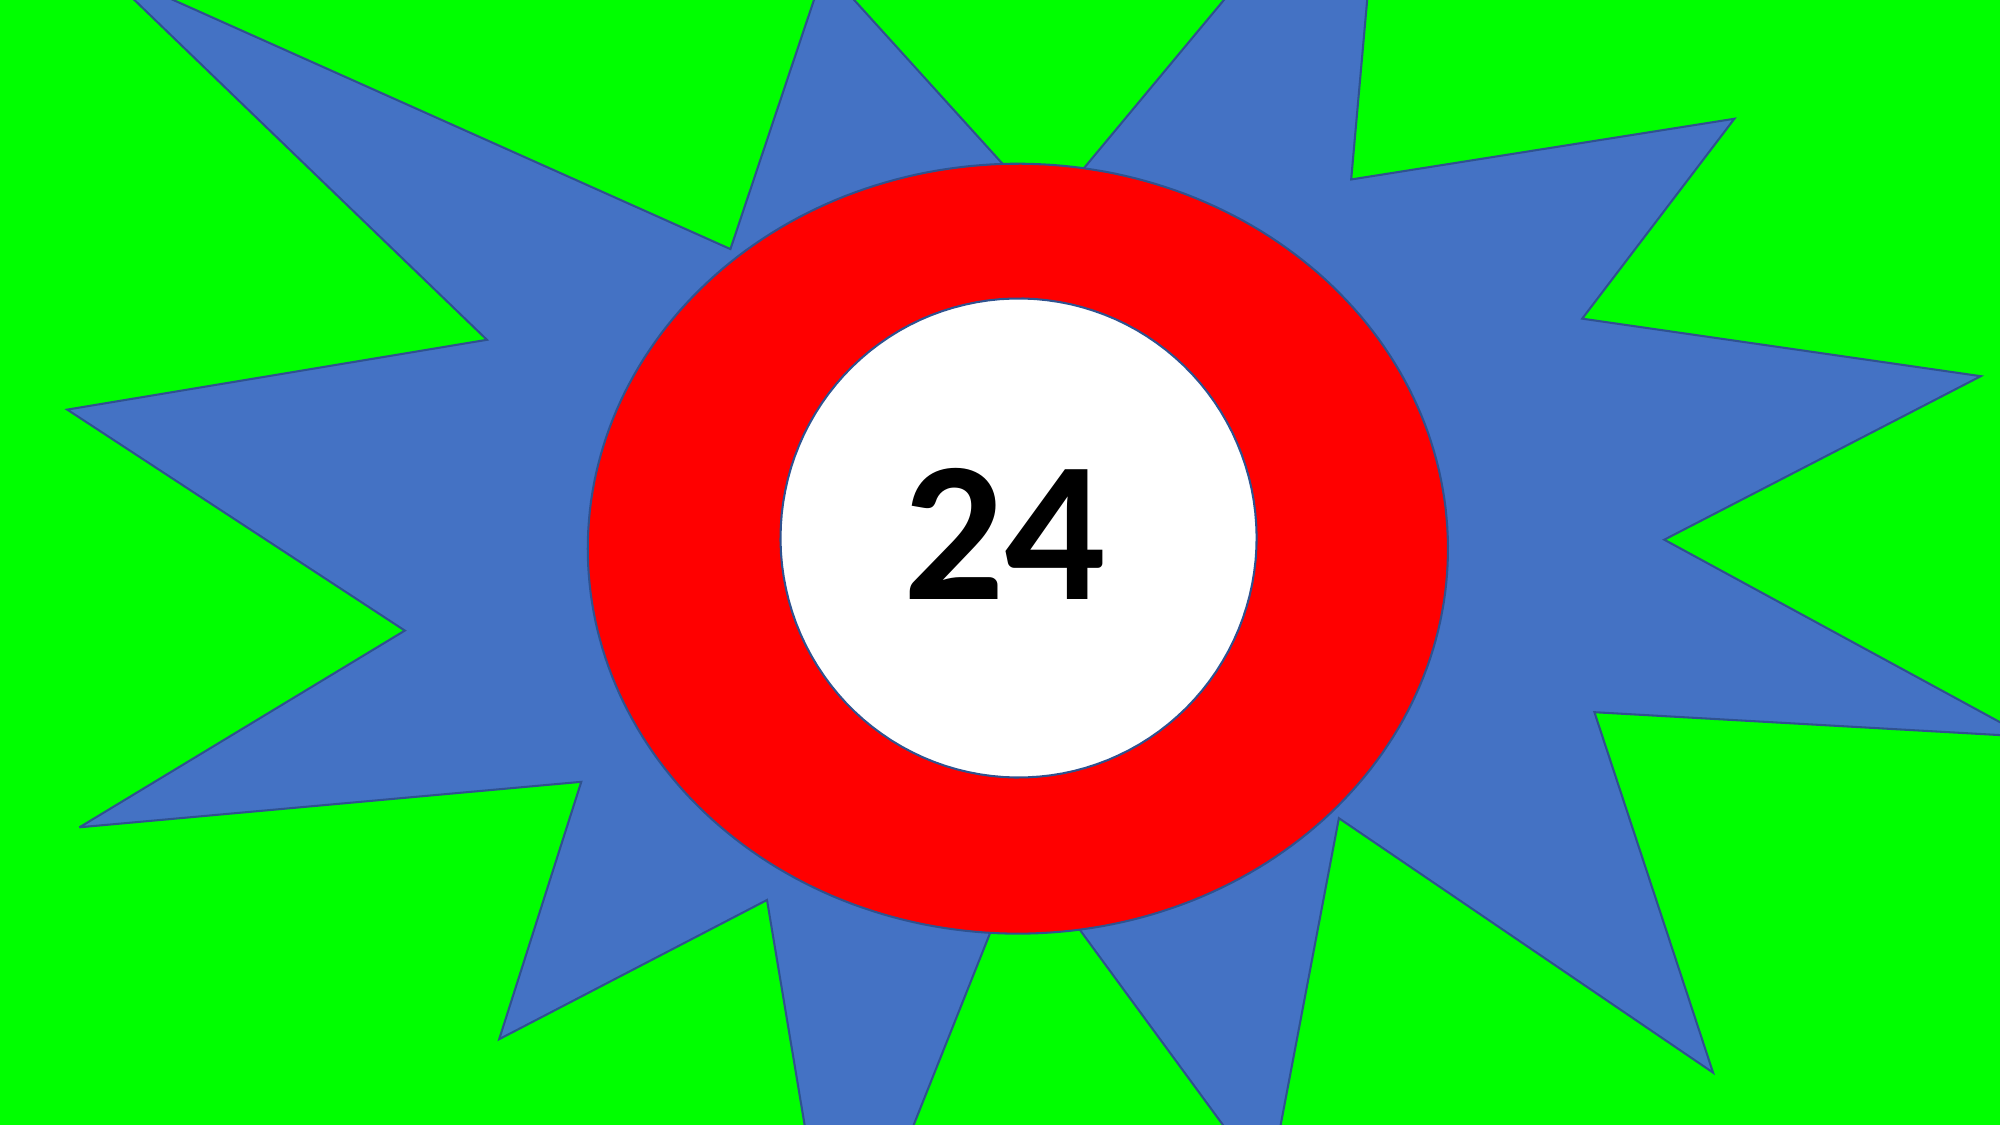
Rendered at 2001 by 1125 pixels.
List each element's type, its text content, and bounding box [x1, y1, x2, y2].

text_box [67, 0, 2000, 1125]
text_box 24 [888, 391, 1206, 650]
